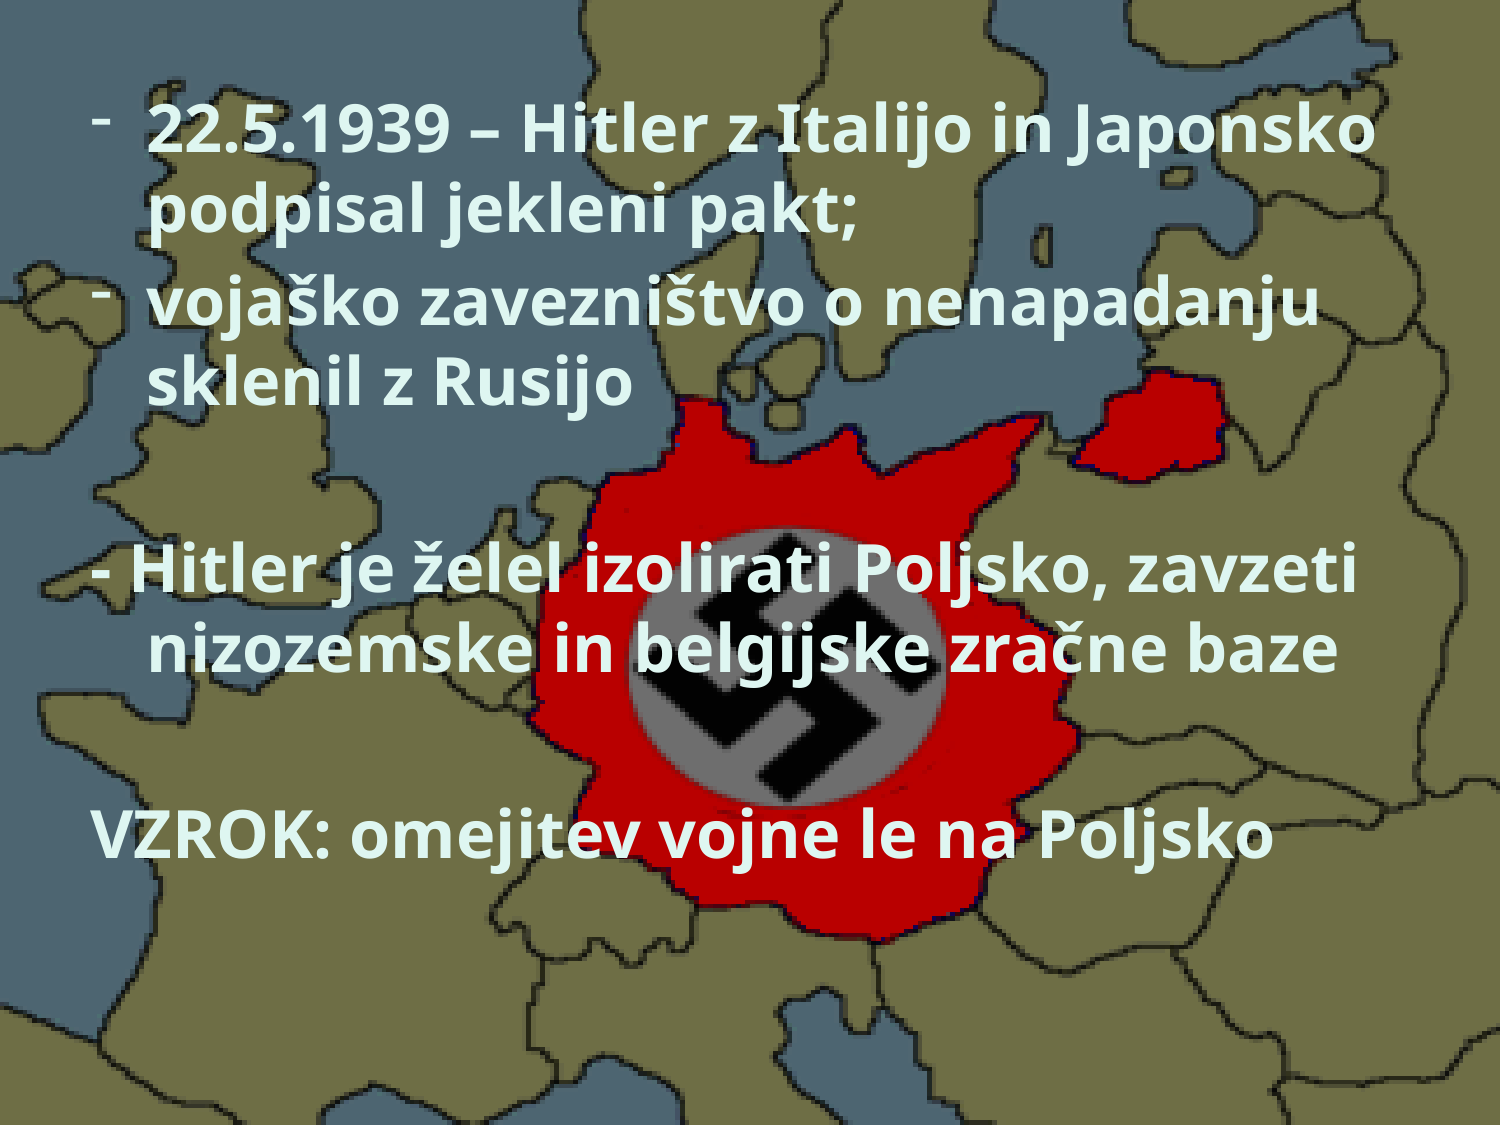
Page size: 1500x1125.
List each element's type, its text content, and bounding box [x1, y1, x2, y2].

picture [0, 0, 1500, 1125]
list 22.5.1939 – Hitler z Italijo in Japonsko podpisal jekleni pakt; vojaško zavezništvo o nenapadanju sklenil z Rusijo - Hitler je želel izolirati Poljsko, zavzeti nizozemske in belgijske zračne baze VZROK: omejitev vojne le na Poljsko [75, 78, 1425, 1005]
